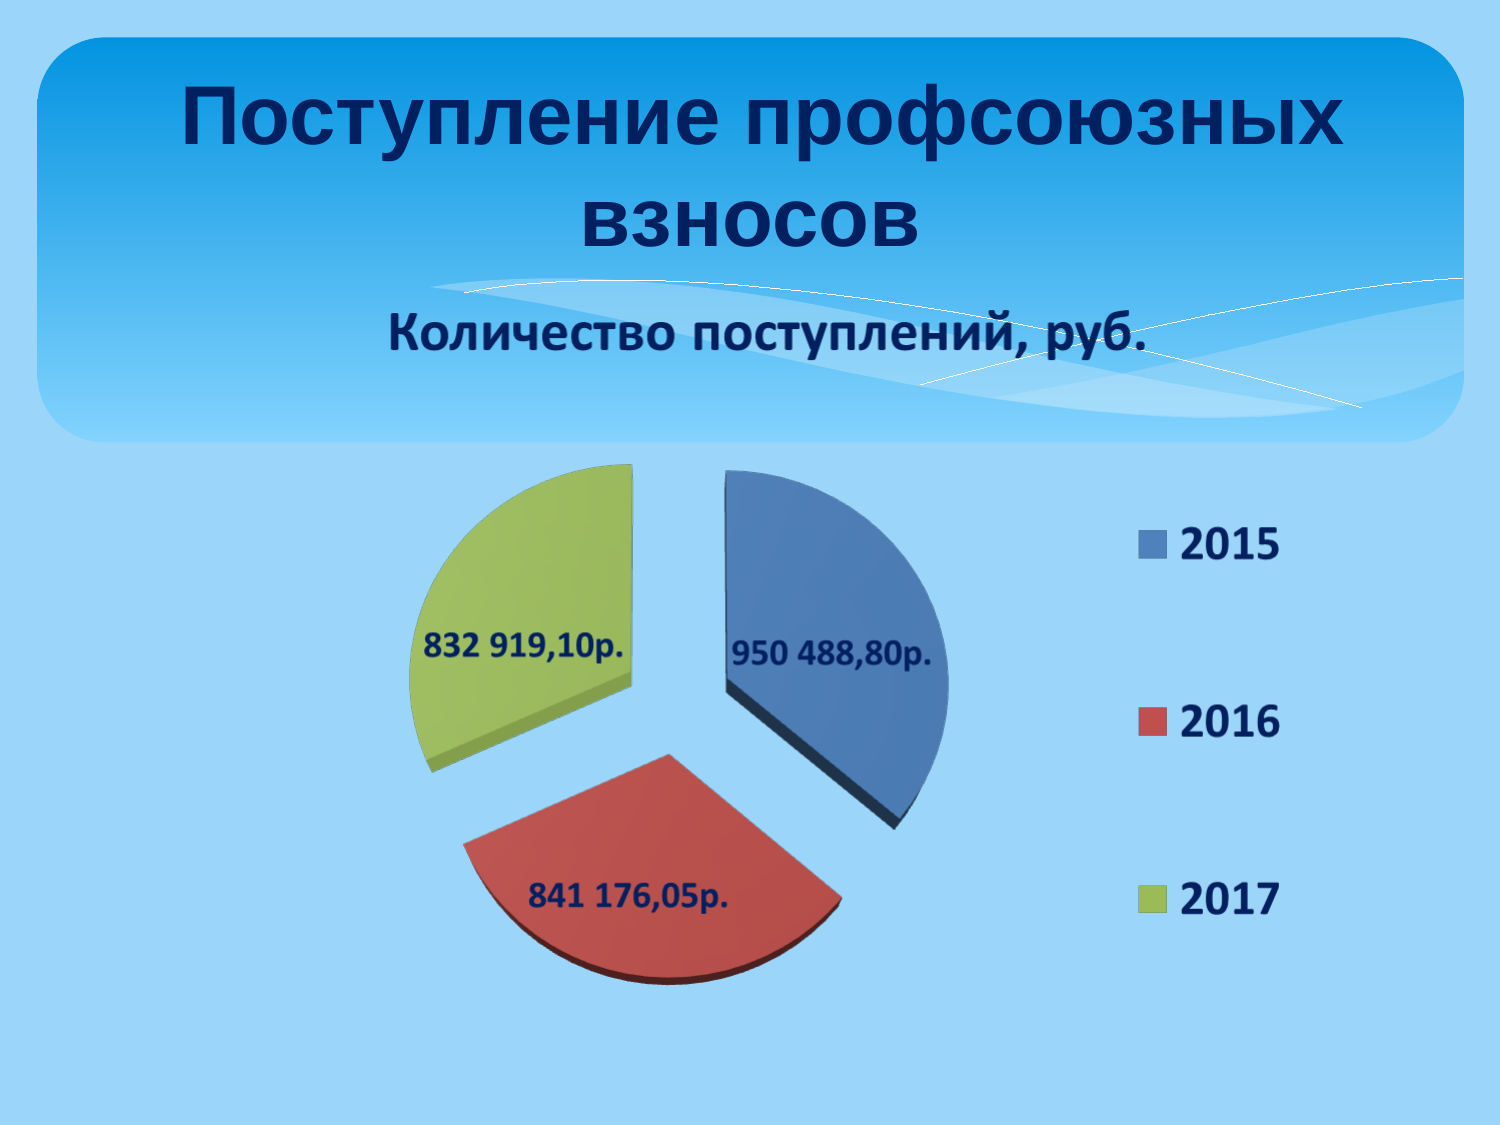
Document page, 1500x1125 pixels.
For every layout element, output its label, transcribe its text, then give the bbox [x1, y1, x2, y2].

picture [56, 270, 1479, 1067]
title Поступление профсоюзных взносов [75, 55, 1426, 261]
